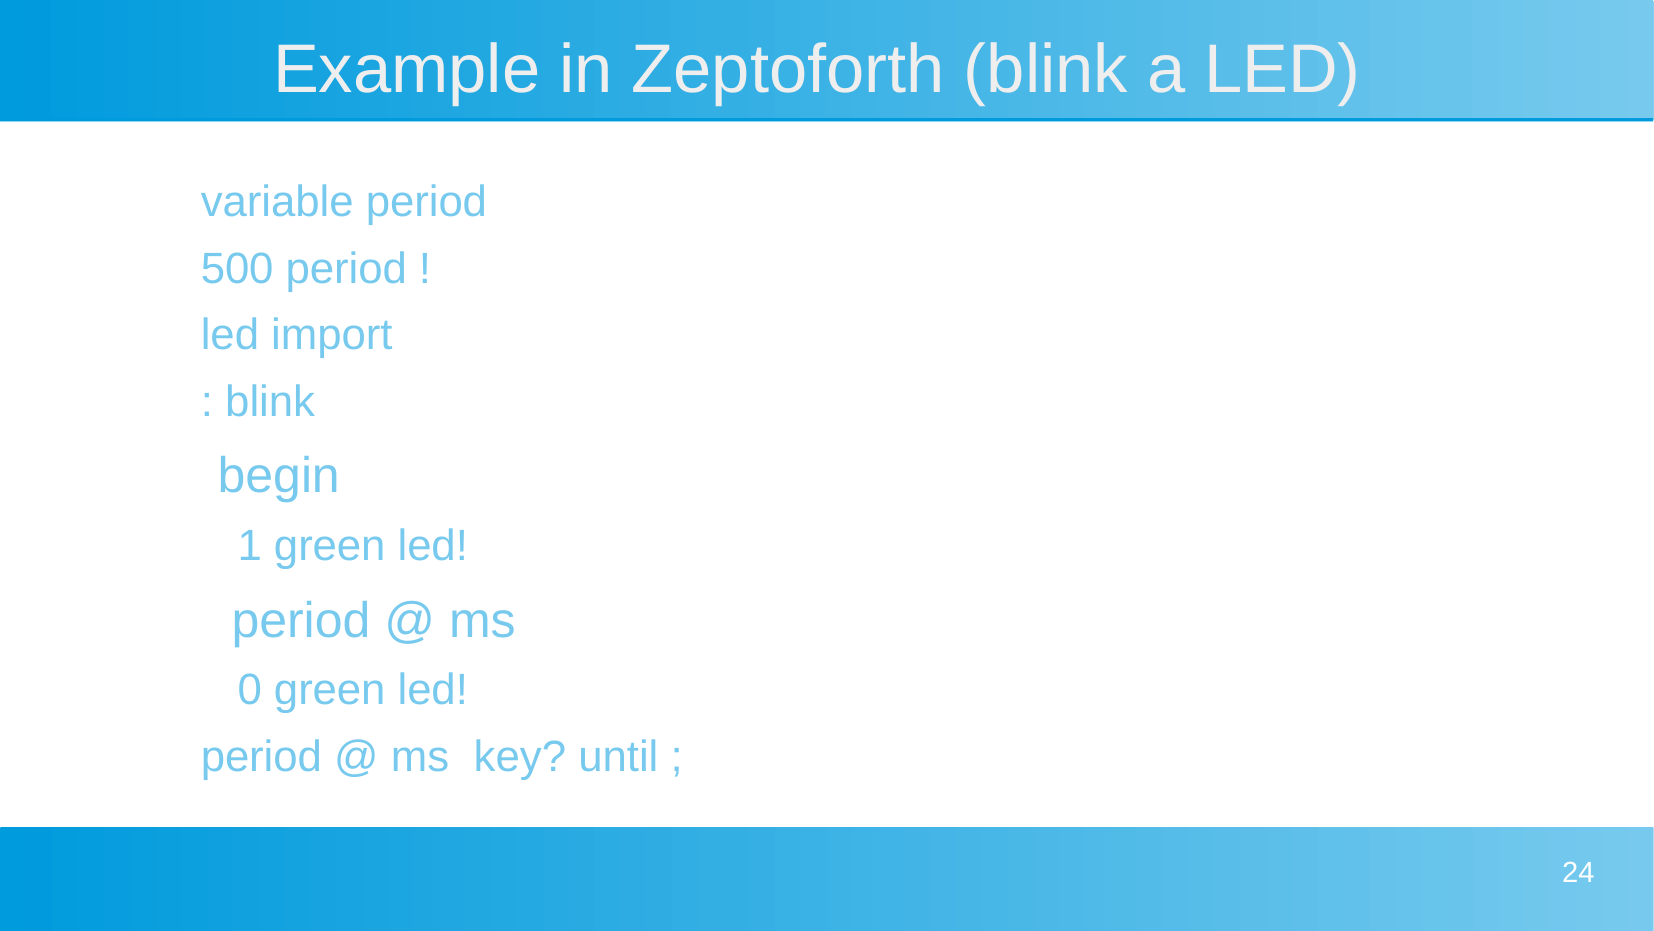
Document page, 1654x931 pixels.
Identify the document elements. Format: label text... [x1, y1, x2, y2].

list variable period 500 period ! led import : blink begin 1 green led! period @ ms 0 green led! period @ ms key? until ; [59, 177, 1595, 768]
title Example in Zeptoforth (blink a LED) [59, 29, 1595, 108]
